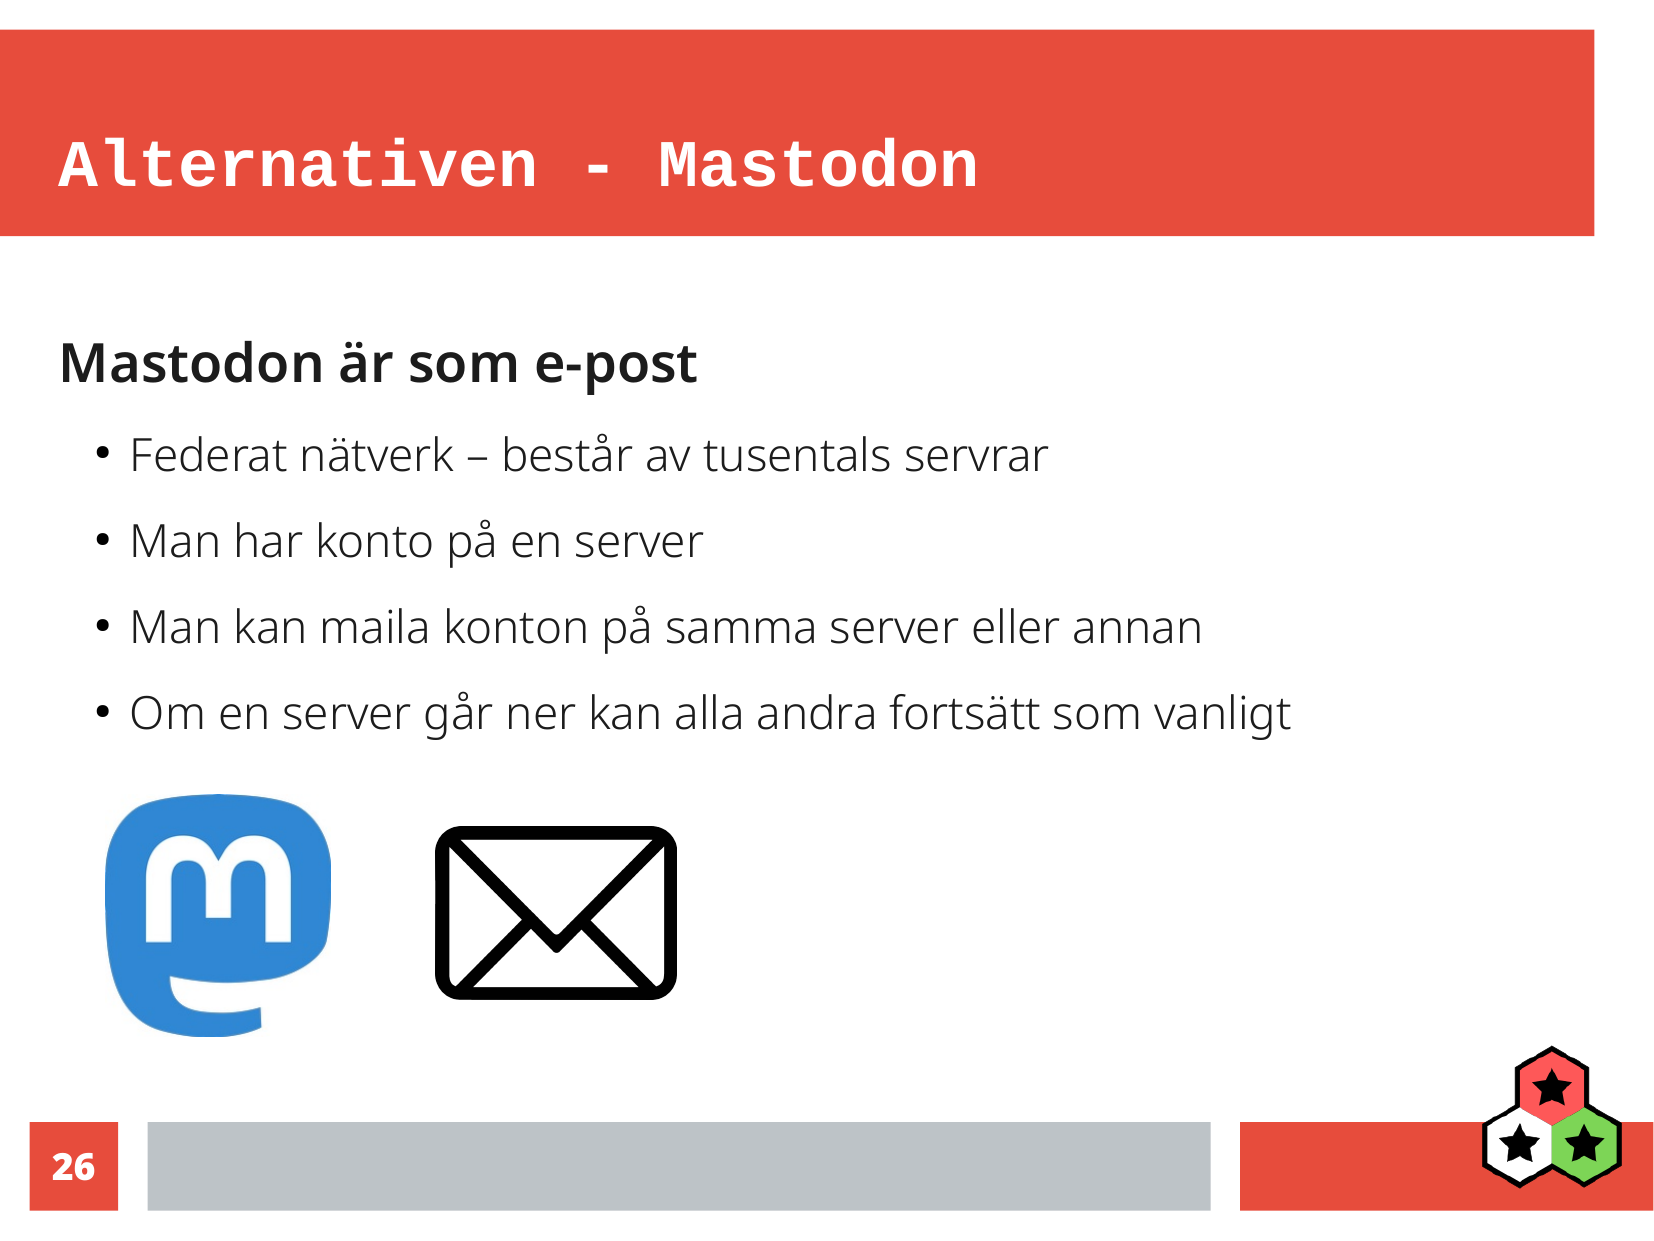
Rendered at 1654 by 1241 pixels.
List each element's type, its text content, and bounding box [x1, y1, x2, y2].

list Mastodon är som e-post Federat nätverk – består av tusentals servrar Man har konto på en server Man kan maila konton på samma server eller annan Om en server går ner kan alla andra fortsätt som vanligt [59, 324, 1565, 1093]
title Alternativen - Mastodon [59, 59, 1595, 207]
picture [435, 826, 677, 1000]
picture [1463, 1028, 1640, 1205]
picture [105, 794, 331, 1037]
